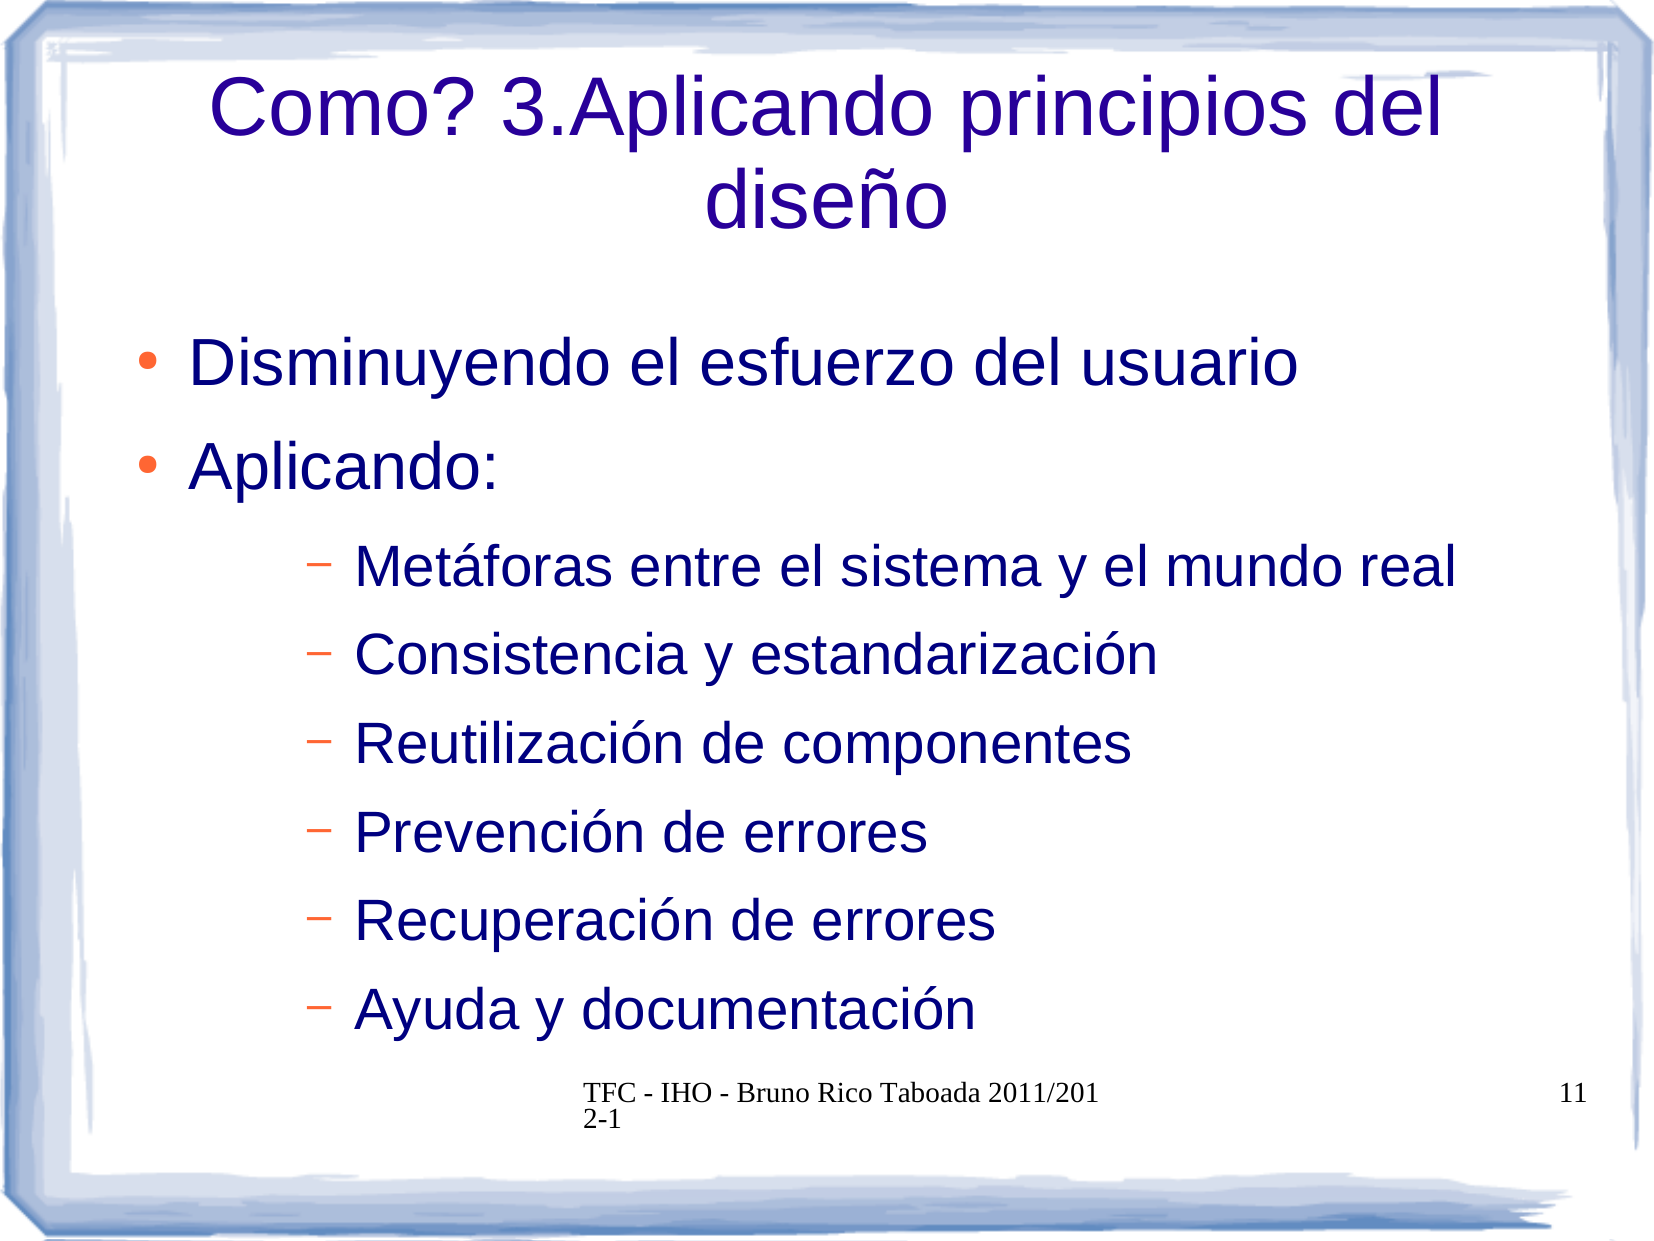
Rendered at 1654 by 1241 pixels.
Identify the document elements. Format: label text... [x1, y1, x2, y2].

list Disminuyendo el esfuerzo del usuario Aplicando: Metáforas entre el sistema y el mundo real Consistencia y estandarización Reutilización de componentes Prevención de errores Recuperación de errores Ayuda y documentación [118, 324, 1571, 1167]
picture [0, 0, 1654, 1241]
title Como? 3.Aplicando principios del diseño [82, 49, 1571, 257]
